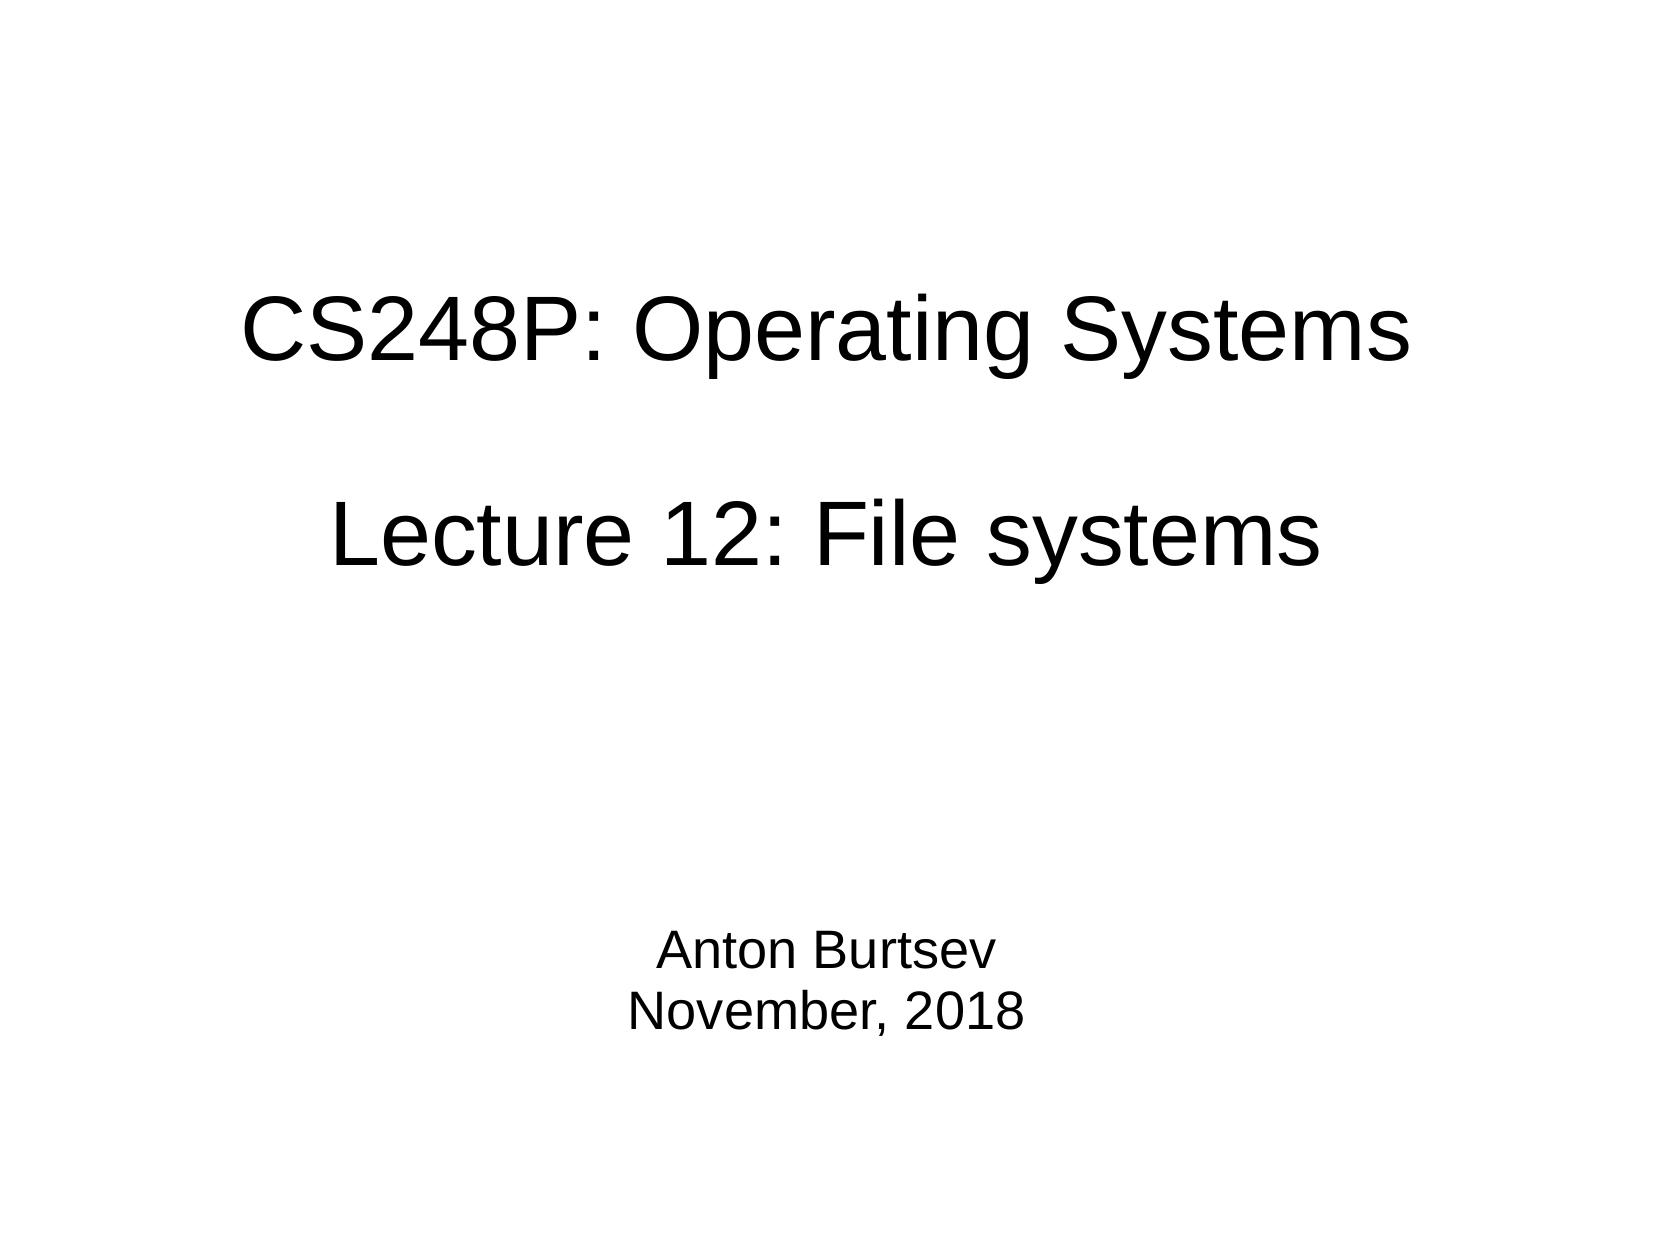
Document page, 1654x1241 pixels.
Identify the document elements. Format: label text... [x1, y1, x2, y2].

title CS248P: Operating Systems Lecture 12: File systems [82, 113, 1571, 637]
subtitle Anton Burtsev November, 2018 [82, 637, 1571, 1109]
